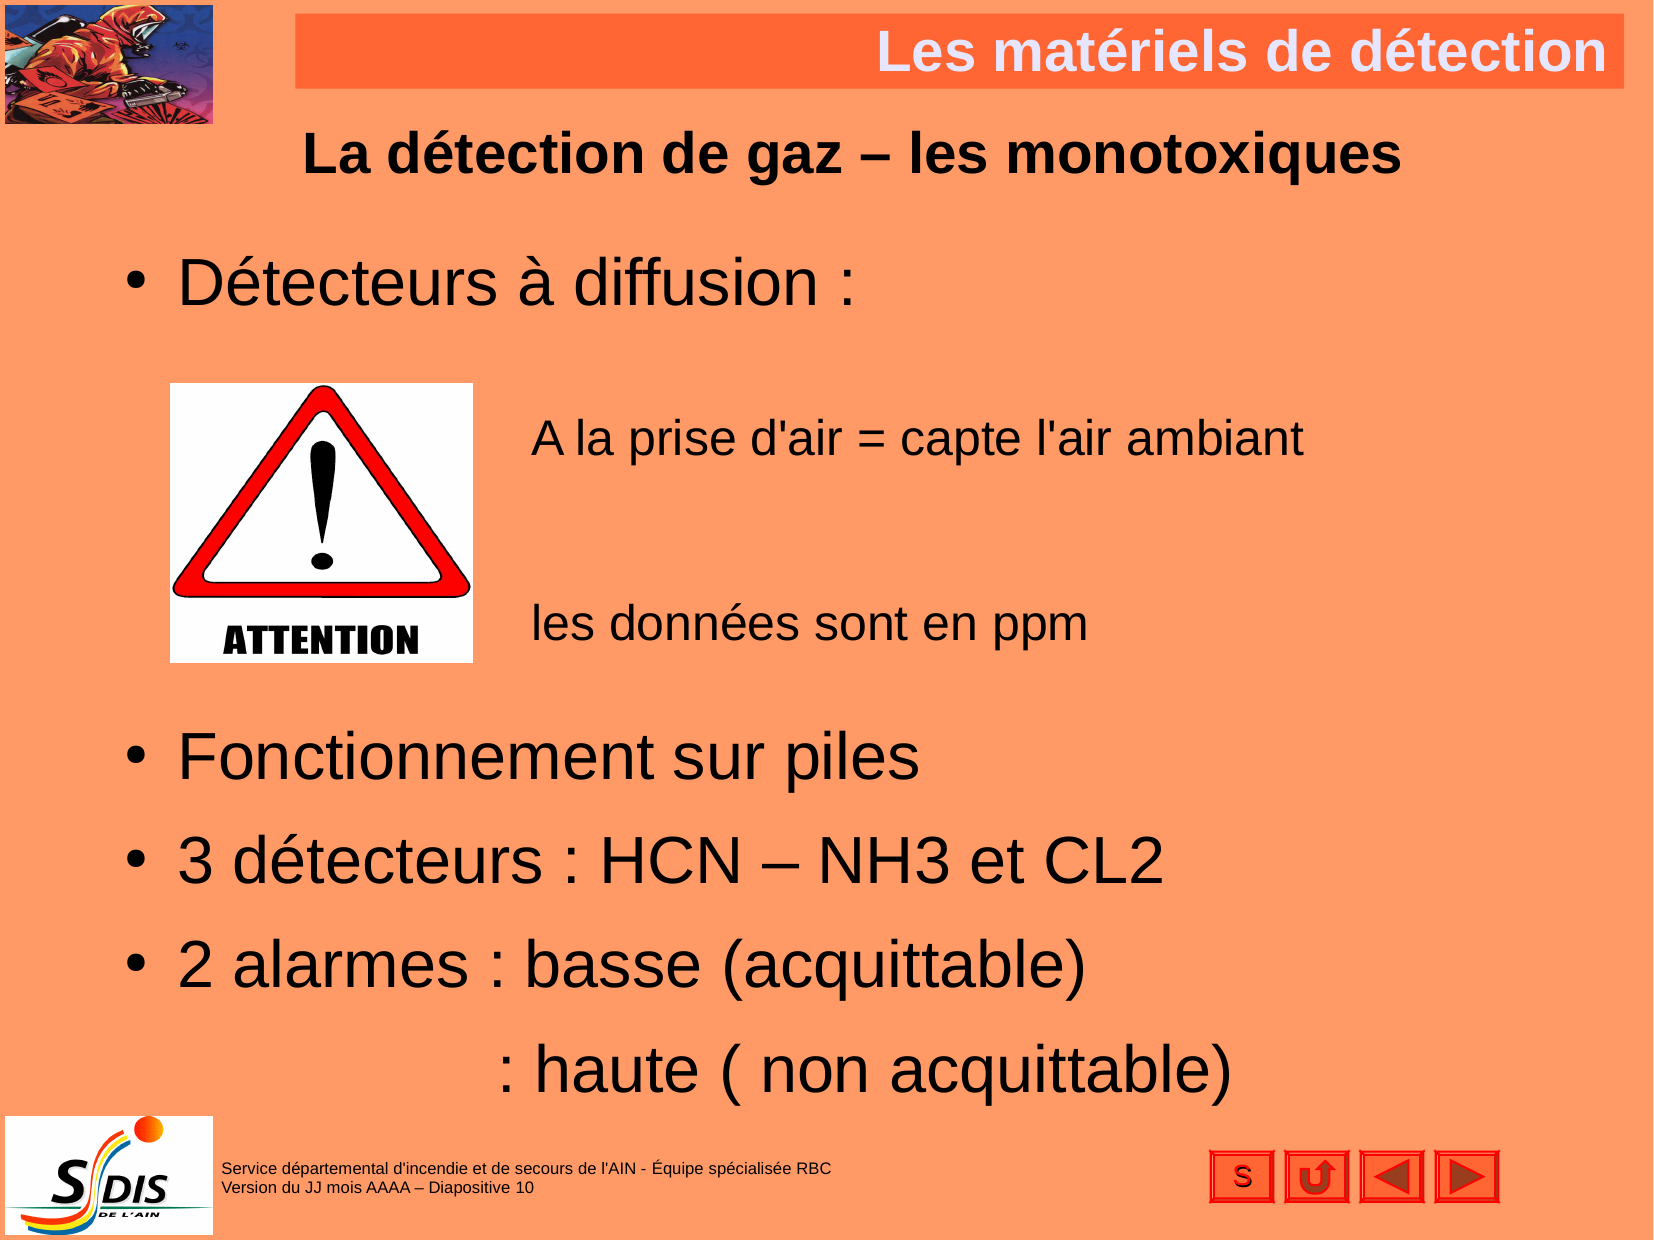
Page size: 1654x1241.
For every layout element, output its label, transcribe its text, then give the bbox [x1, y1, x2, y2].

list Détecteurs à diffusion : A la prise d'air = capte l'air ambiant les données sont en ppm Fonctionnement sur piles 3 détecteurs : HCN – NH3 et CL2 2 alarmes : basse (acquittable) : haute ( non acquittable) [106, 244, 1595, 1241]
text_box La détection de gaz – les monotoxiques [287, 112, 1420, 193]
picture [5, 5, 213, 124]
text_box Les matériels de détection [295, 13, 1625, 89]
picture [5, 1116, 106, 1235]
picture [170, 383, 473, 663]
